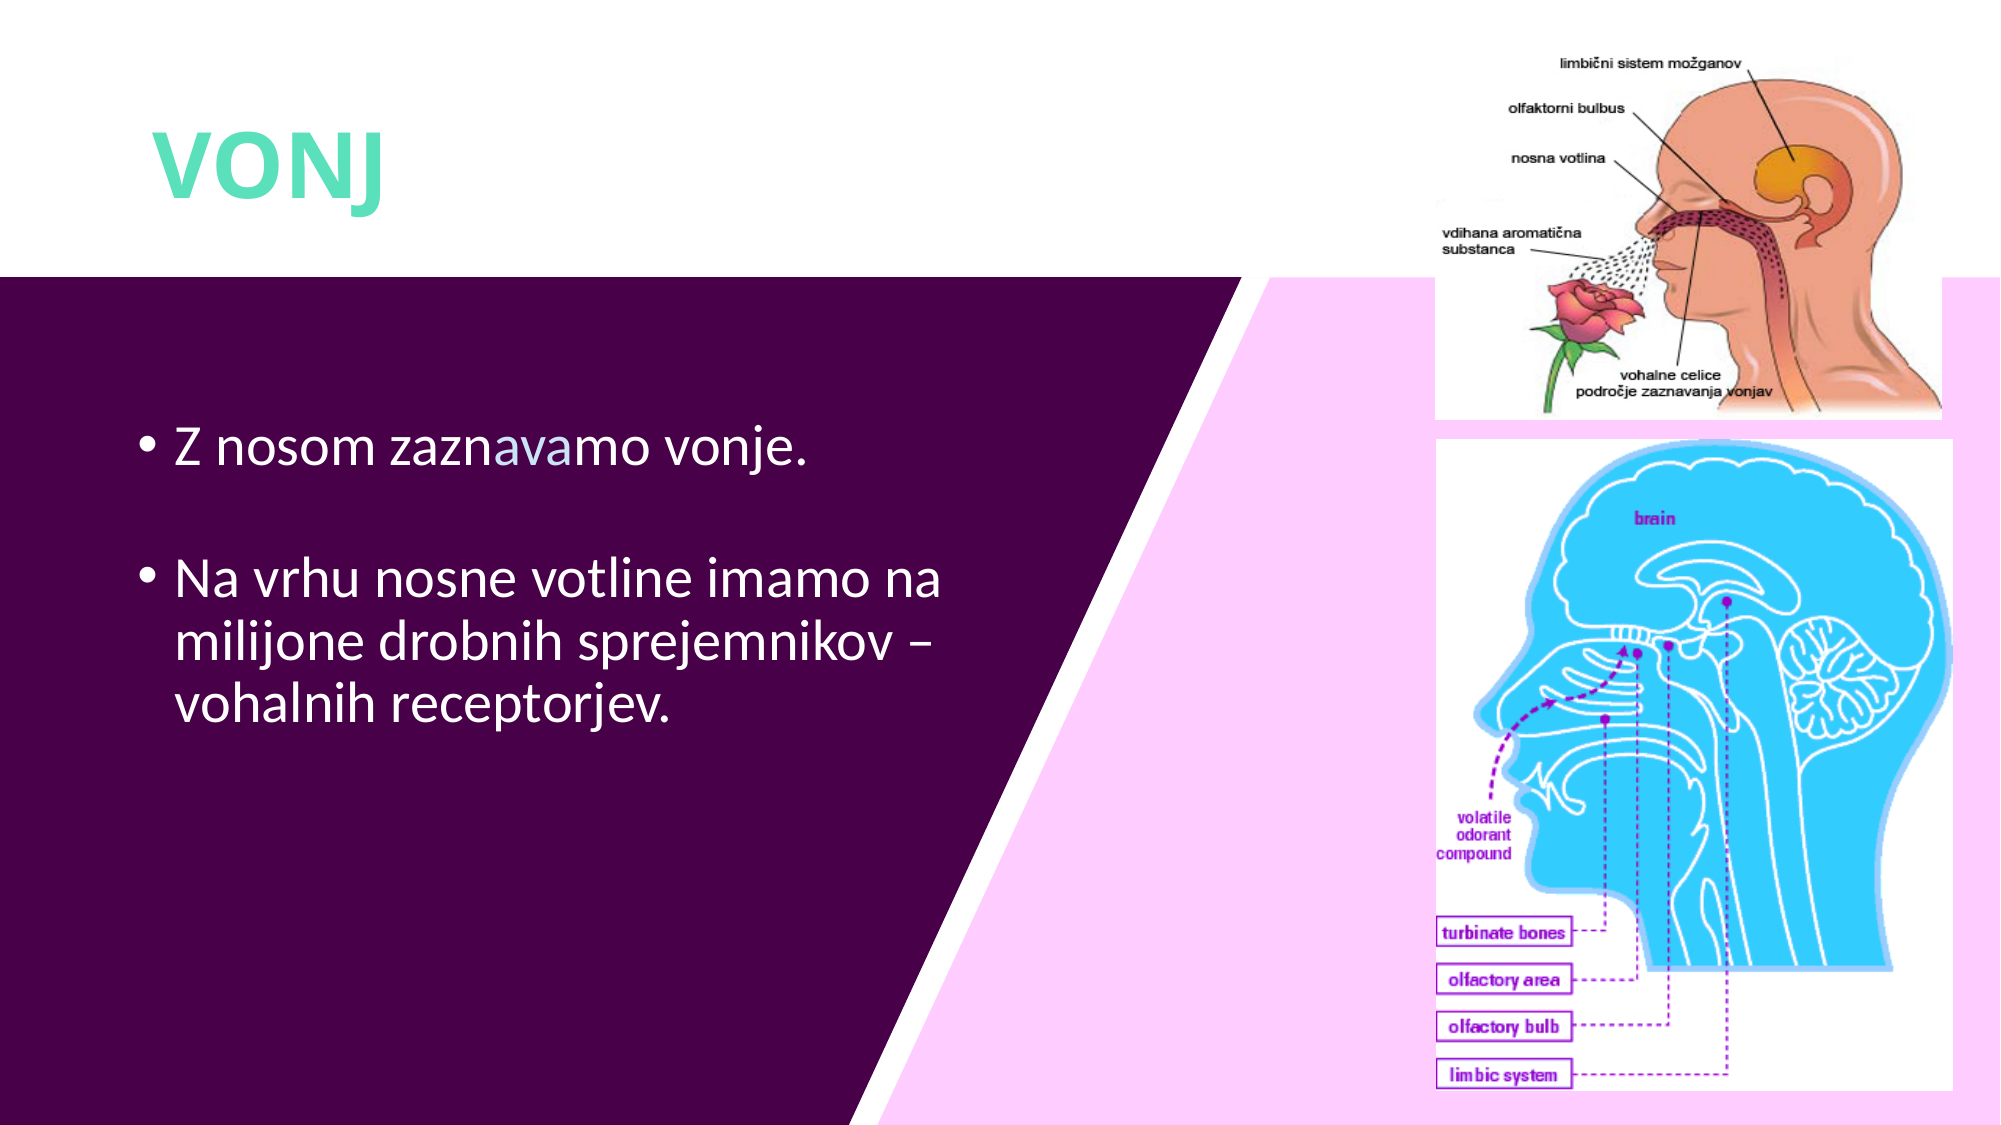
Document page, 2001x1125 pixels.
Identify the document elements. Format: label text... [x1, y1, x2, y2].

picture [1436, 439, 1953, 1091]
text_box [0, 277, 1242, 1125]
picture [1435, 47, 1942, 420]
list Z nosom zaznavamo vonje. Na vrhu nosne votline imamo na milijone drobnih sprejemnikov – vohalnih receptorjev. [122, 408, 959, 1075]
text_box [877, 277, 2000, 1125]
title VONJ [137, 59, 1863, 278]
